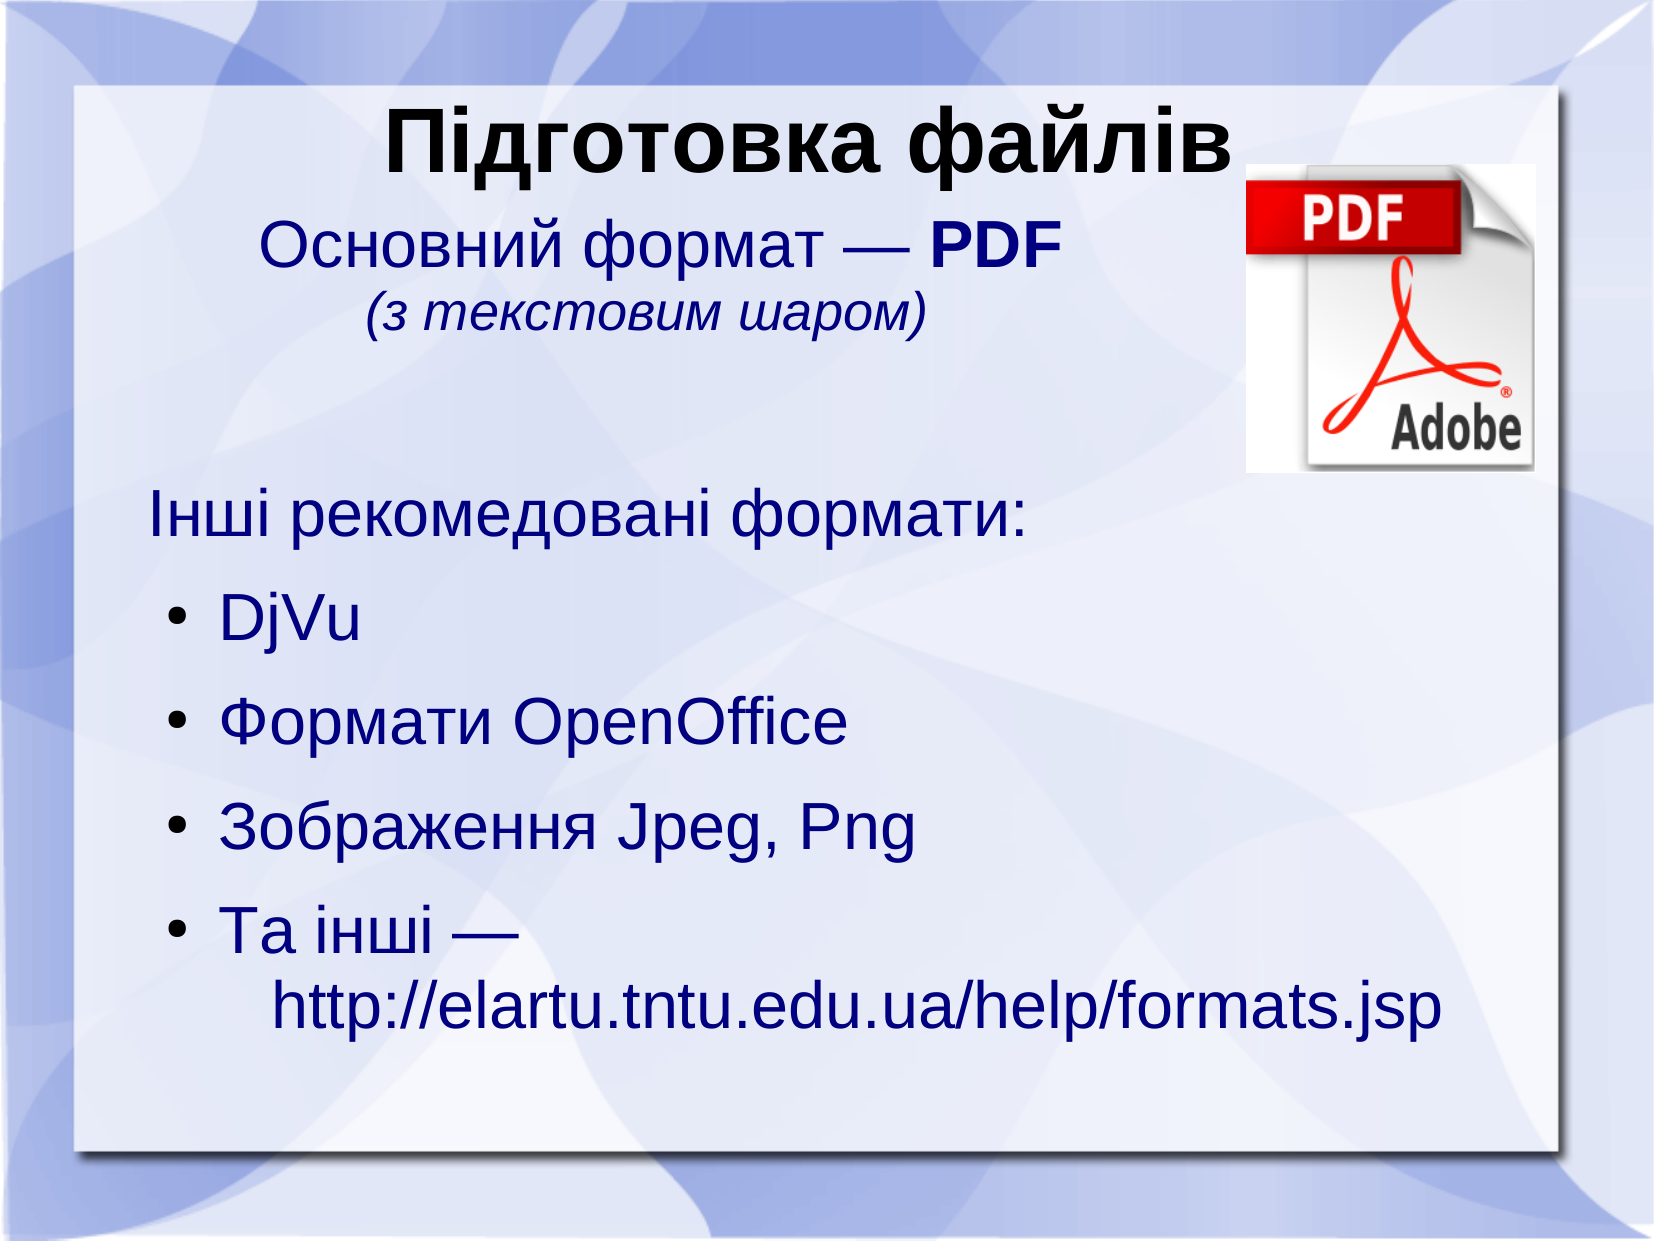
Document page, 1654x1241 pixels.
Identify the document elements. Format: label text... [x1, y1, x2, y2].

list Основний формат — PDF (з текстовим шаром) Інші рекомедовані формати: DjVu Формати OpenOffice Зображення Jpeg, Png Та інші — http://elartu.tntu.edu.ua/help/formats.jsp [129, 206, 1489, 1227]
picture [0, 0, 1654, 1241]
title Підготовка файлів [82, 44, 1536, 238]
